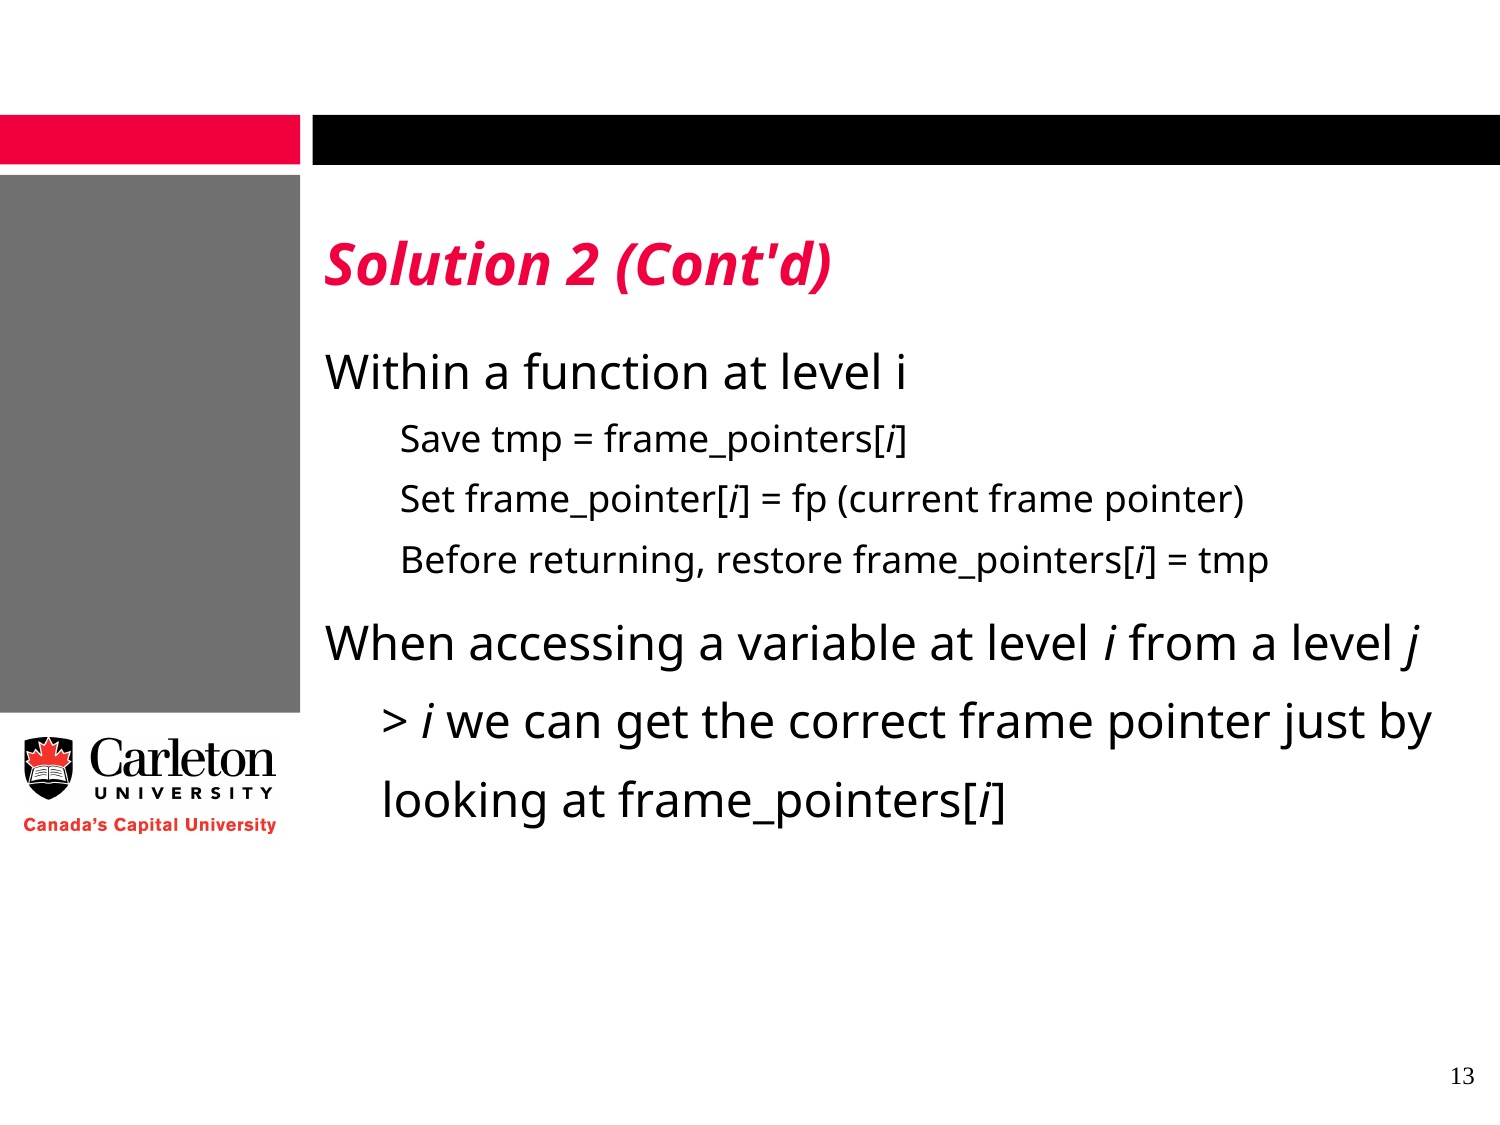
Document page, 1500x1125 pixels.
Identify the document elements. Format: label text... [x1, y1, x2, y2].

title Solution 2 (Cont'd) [324, 194, 1450, 324]
picture [24, 737, 276, 834]
list Within a function at level i Save tmp = frame_pointers[i] Set frame_pointer[i] = fp (current frame pointer) Before returning, restore frame_pointers[i] = tmp When accessing a variable at level i from a level j > i we can get the correct frame pointer just by looking at frame_pointers[i] [324, 324, 1450, 1036]
